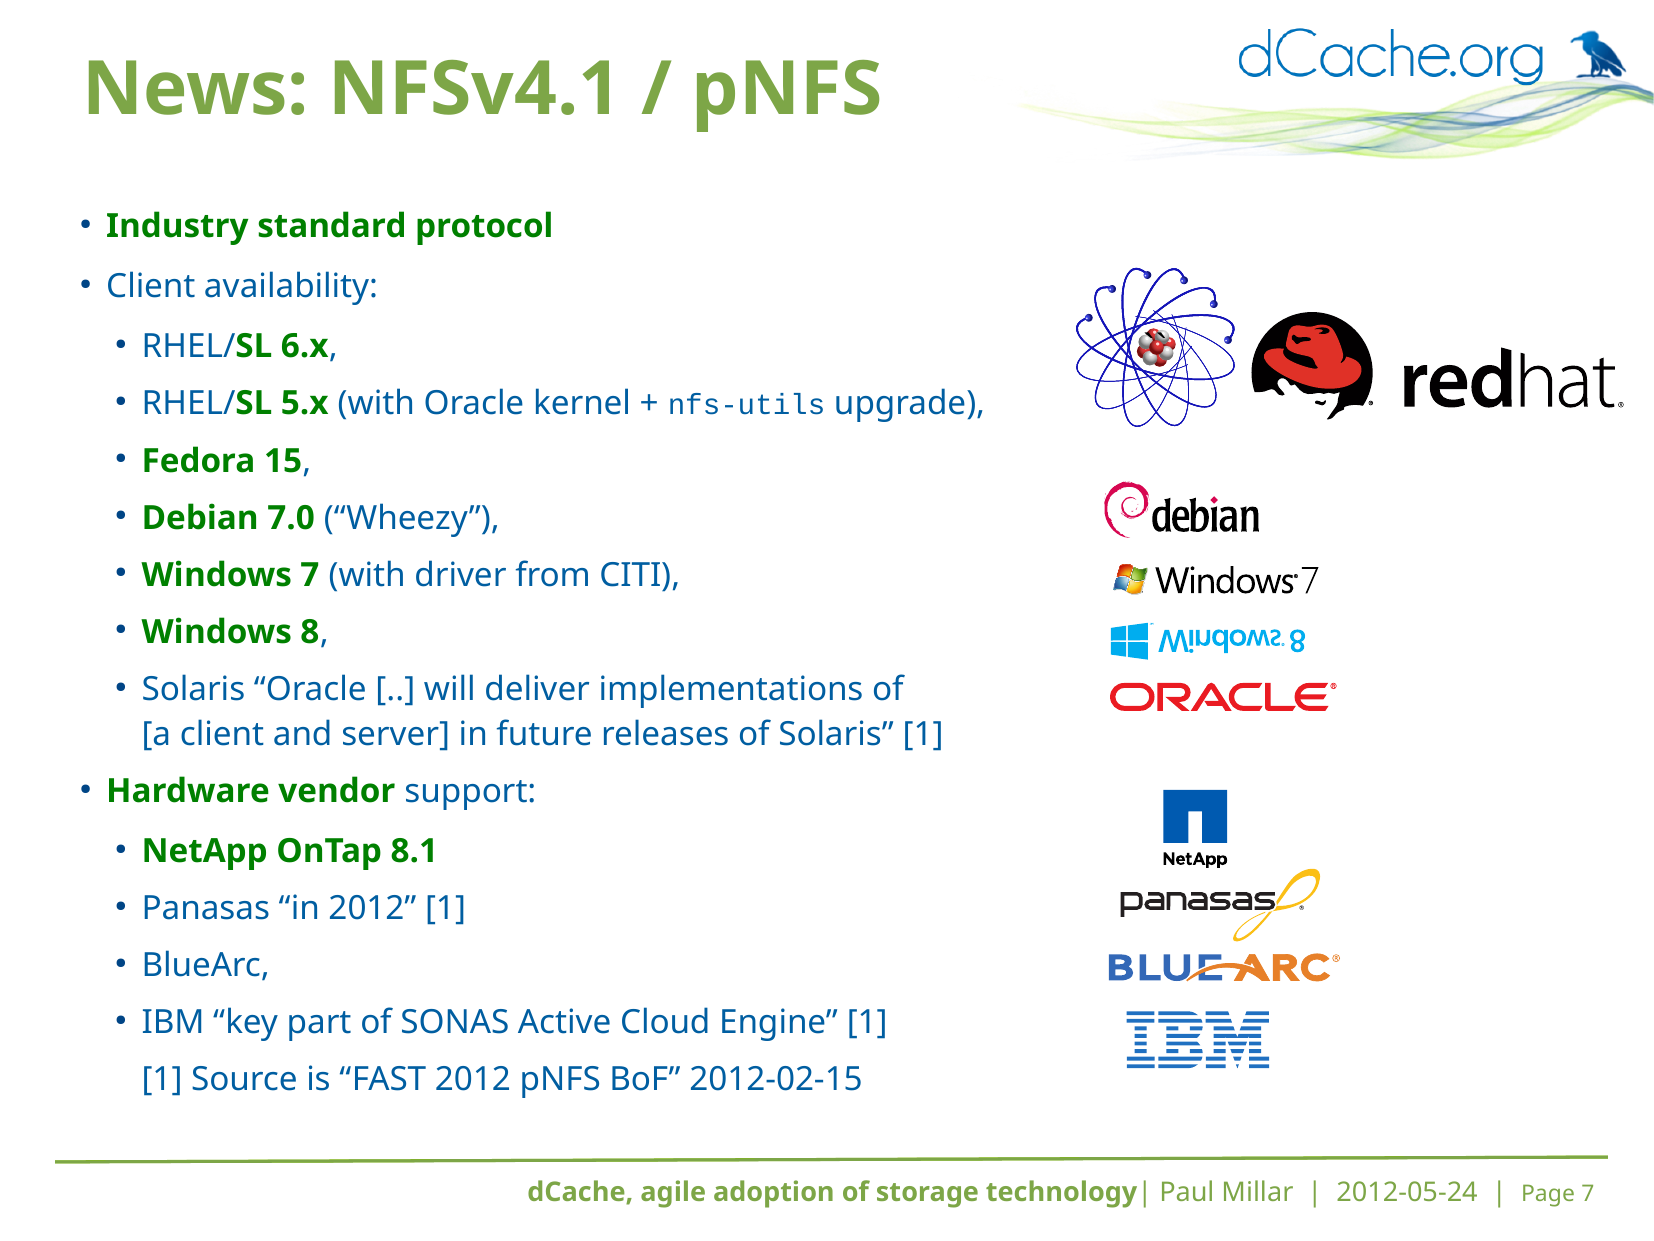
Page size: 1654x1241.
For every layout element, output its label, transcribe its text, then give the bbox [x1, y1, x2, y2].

picture [1108, 953, 1341, 982]
picture [1104, 481, 1259, 538]
picture [1110, 622, 1144, 627]
picture [1126, 1011, 1270, 1069]
picture [1111, 562, 1324, 597]
picture [956, 16, 1654, 169]
picture [1120, 789, 1321, 942]
picture [1110, 655, 1141, 660]
picture [1251, 312, 1624, 420]
picture [1105, 680, 1342, 714]
picture [1146, 622, 1306, 660]
list Industry standard protocol Client availability: RHEL/SL 6.x, RHEL/SL 5.x (with Oracle kernel + nfs-utils upgrade), Fedora 15, Debian 7.0 (“Wheezy”), Windows 7 (with driver from CITI), Windows 8, Solaris “Oracle [..] will deliver implementations of [a client and server] in future releases of Solaris” [1] Hardware vendor support: NetApp OnTap 8.1 Panasas “in 2012” [1] BlueArc, IBM “key part of SONAS Active Cloud Engine” [1] [1] Source is “FAST 2012 pNFS BoF” 2012-02-15 [70, 202, 1594, 1120]
title News: NFSv4.1 / pNFS [82, 37, 1605, 134]
picture [1074, 266, 1237, 429]
